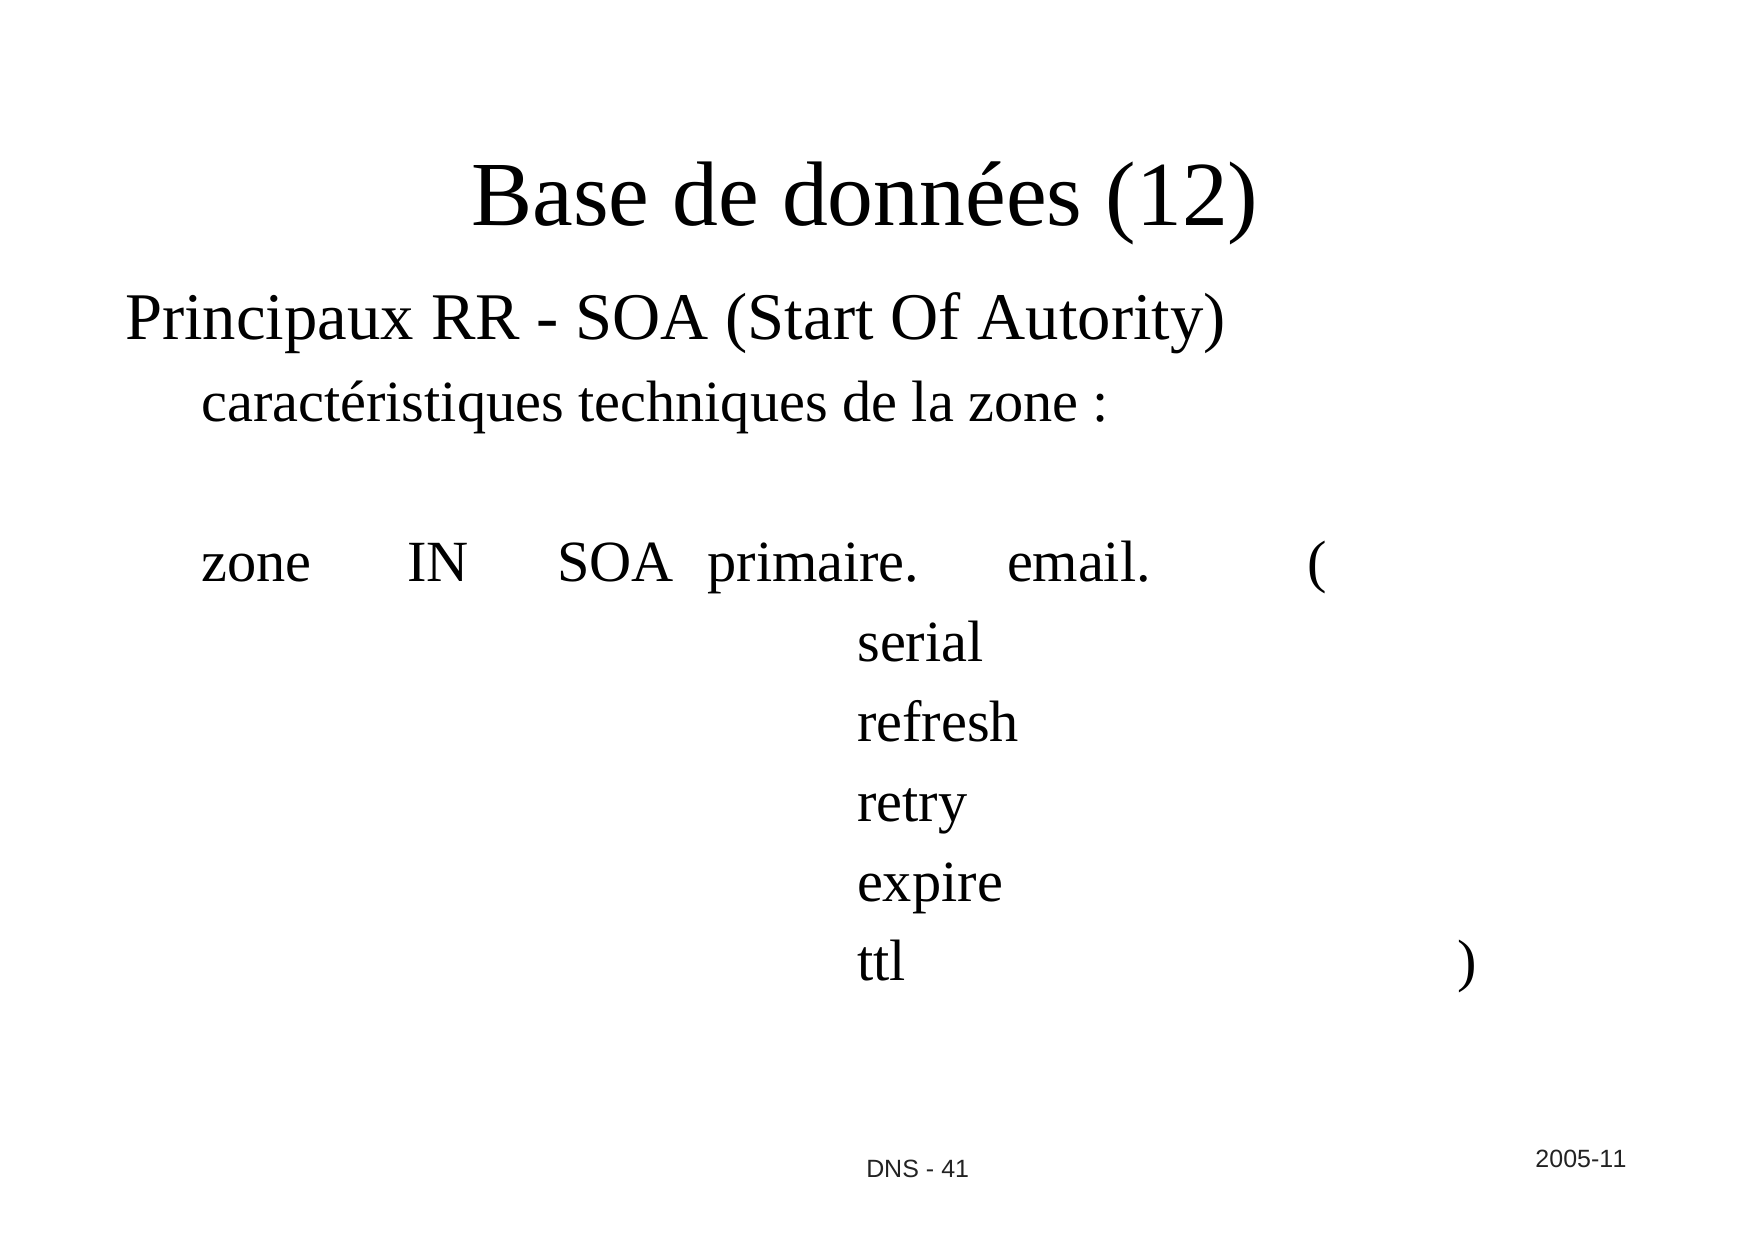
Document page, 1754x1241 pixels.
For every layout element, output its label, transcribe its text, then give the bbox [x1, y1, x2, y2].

list Principaux RR - SOA (Start Of Autority) caractéristiques techniques de la zone : zone IN SOA primaire. email. ( serial refresh retry expire ttl ) [92, 273, 1689, 1079]
title Base de données (12) [187, 109, 1545, 273]
